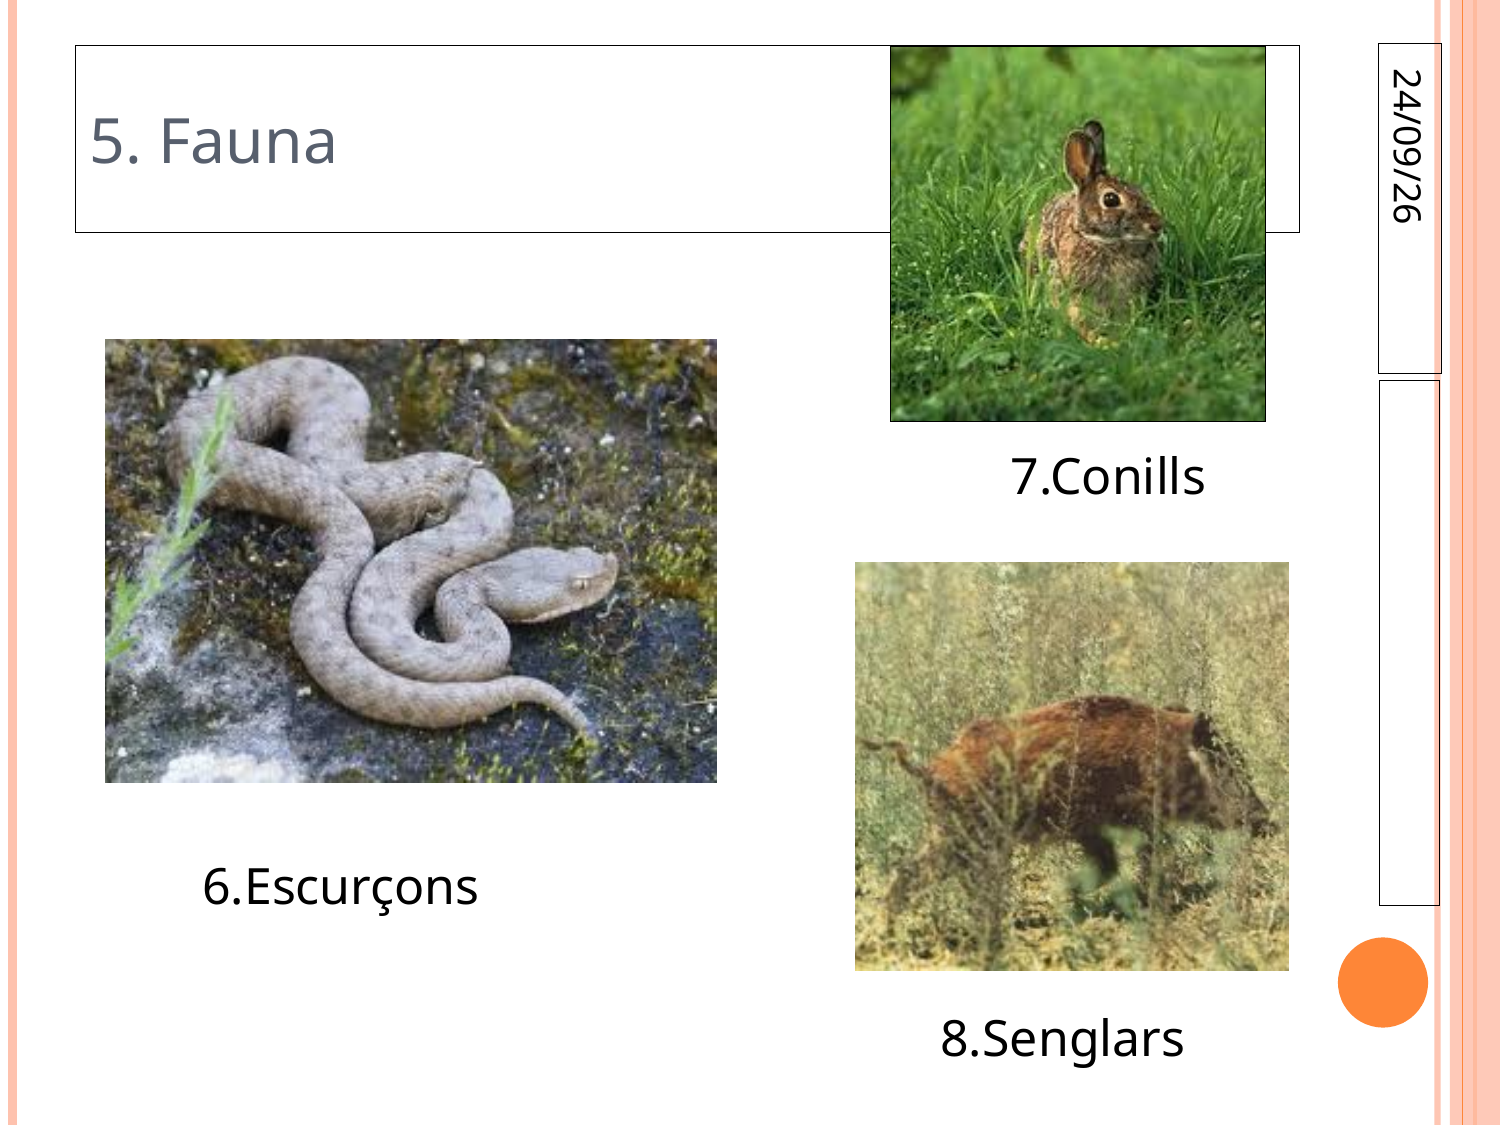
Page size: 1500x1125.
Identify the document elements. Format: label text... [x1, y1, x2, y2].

text_box 7.Conills [996, 433, 1232, 510]
picture [105, 339, 717, 783]
title 5. Fauna [75, 45, 1300, 233]
text_box 6.Escurçons [187, 843, 551, 919]
picture [855, 562, 1289, 971]
text_box 8.Senglars [925, 996, 1254, 1071]
picture [890, 46, 1266, 422]
